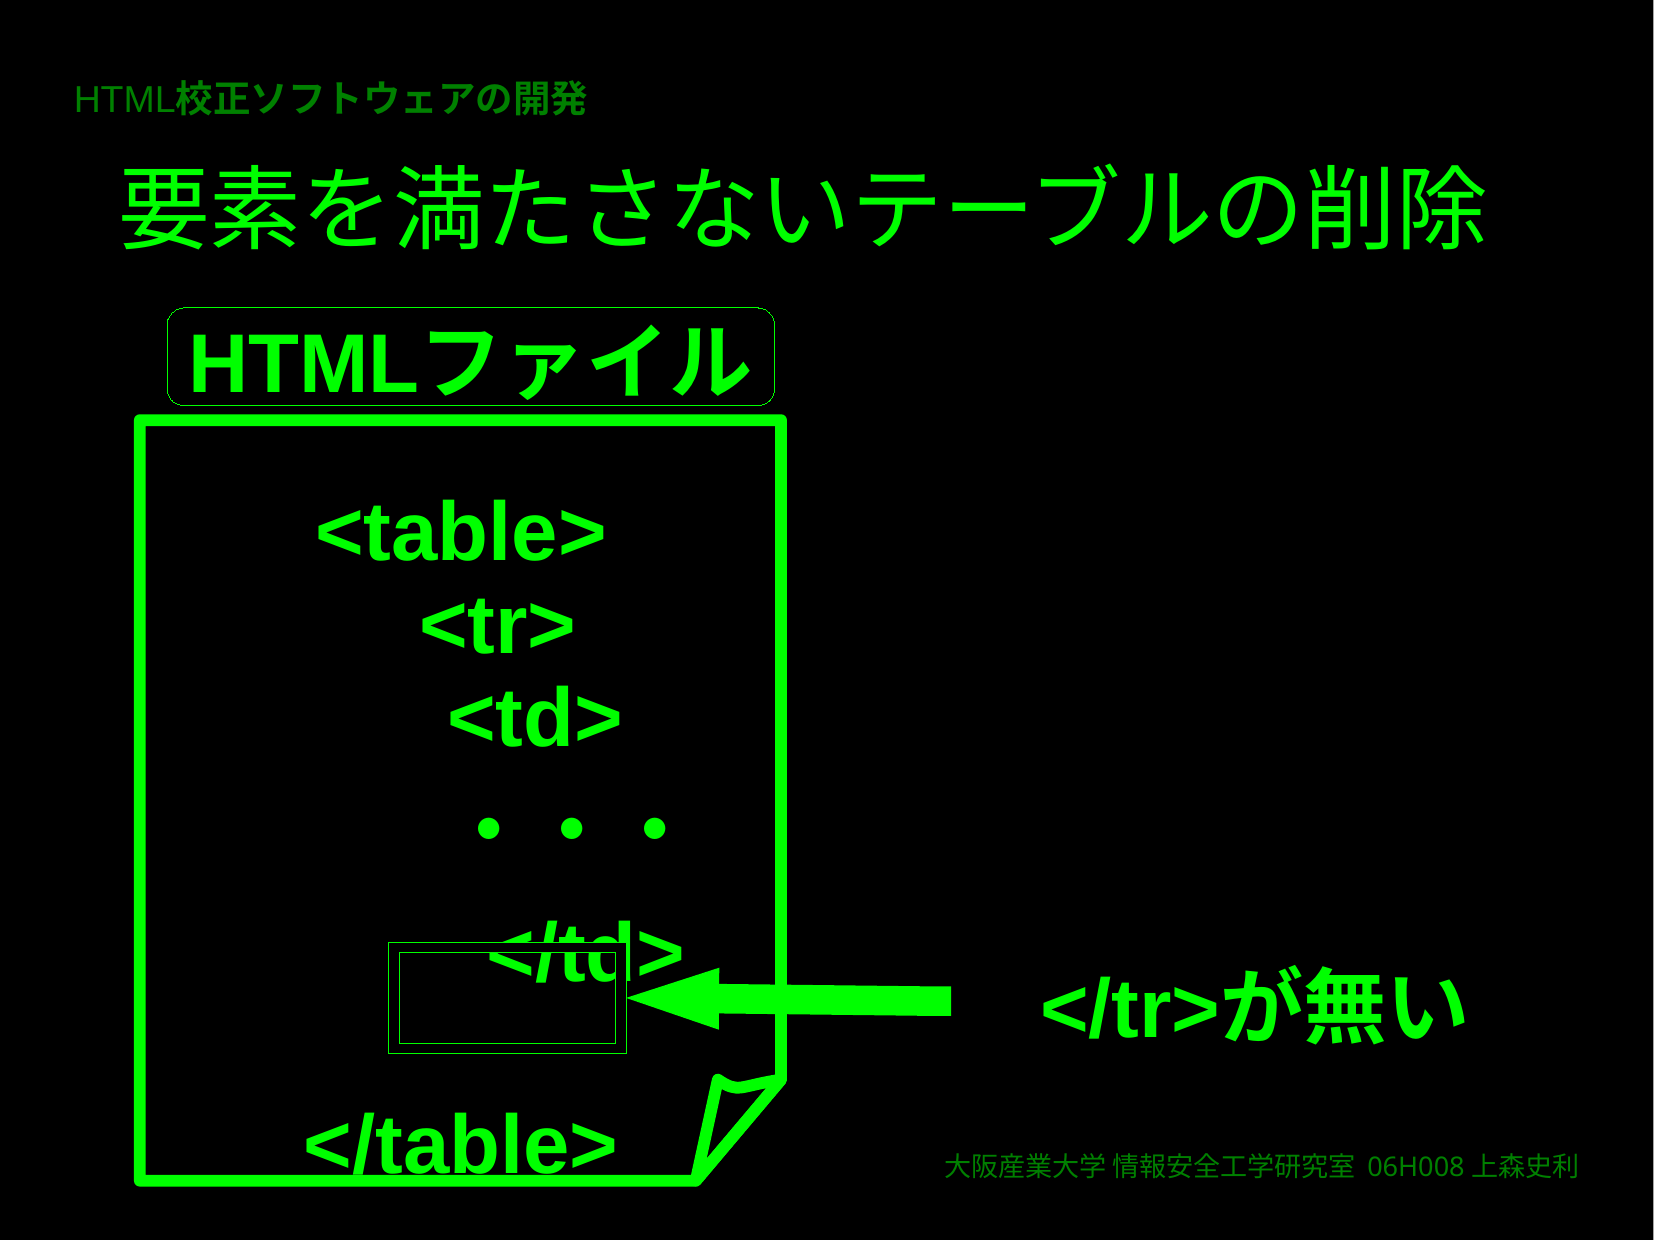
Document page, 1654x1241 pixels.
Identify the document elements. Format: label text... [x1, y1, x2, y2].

text_box [964, 861, 1609, 1133]
text_box <table> <tr> <td> ・・・ </td> </tr> </table> [185, 477, 737, 1141]
text_box HTMLファイル [167, 307, 775, 406]
text_box [388, 942, 627, 1054]
title 要素を満たさないテーブルの削除 [118, 147, 1601, 257]
text_box </tr>が無い [952, 875, 1560, 1127]
text_box <table> <tr> <td> ・・・ </td> </tr> </table> [400, 953, 615, 1043]
